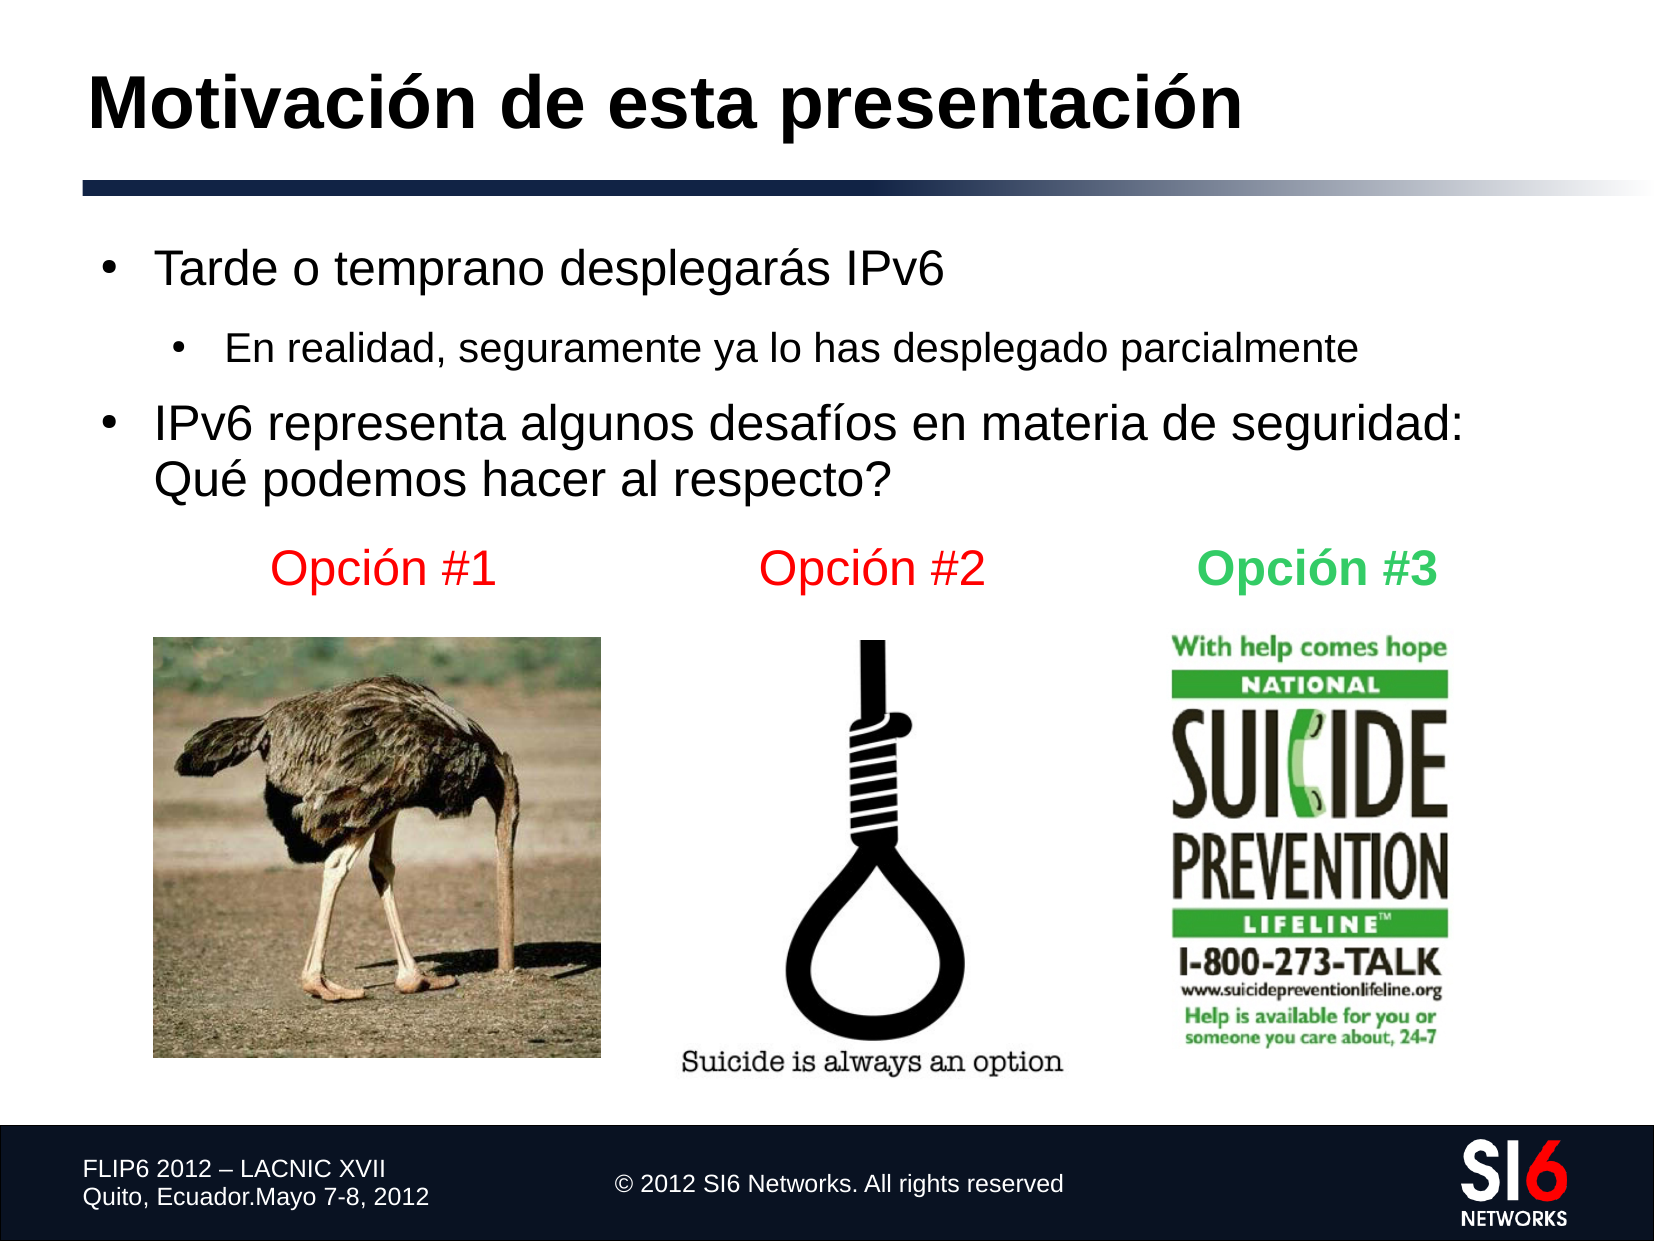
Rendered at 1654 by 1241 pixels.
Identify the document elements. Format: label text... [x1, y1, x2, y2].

picture [1166, 628, 1454, 1049]
text_box Opción #2 [743, 532, 1002, 604]
text_box Opción #1 [255, 532, 513, 604]
title Motivación de esta presentación [86, 30, 1576, 176]
text_box Opción #3 [1181, 532, 1454, 604]
list Tarde o temprano desplegarás IPv6 En realidad, seguramente ya lo has desplegado parcialmente IPv6 representa algunos desafíos en materia de seguridad: Qué podemos hacer al respecto? [82, 240, 1571, 533]
picture [648, 640, 1096, 1088]
picture [1461, 1139, 1567, 1226]
picture [153, 637, 601, 1058]
